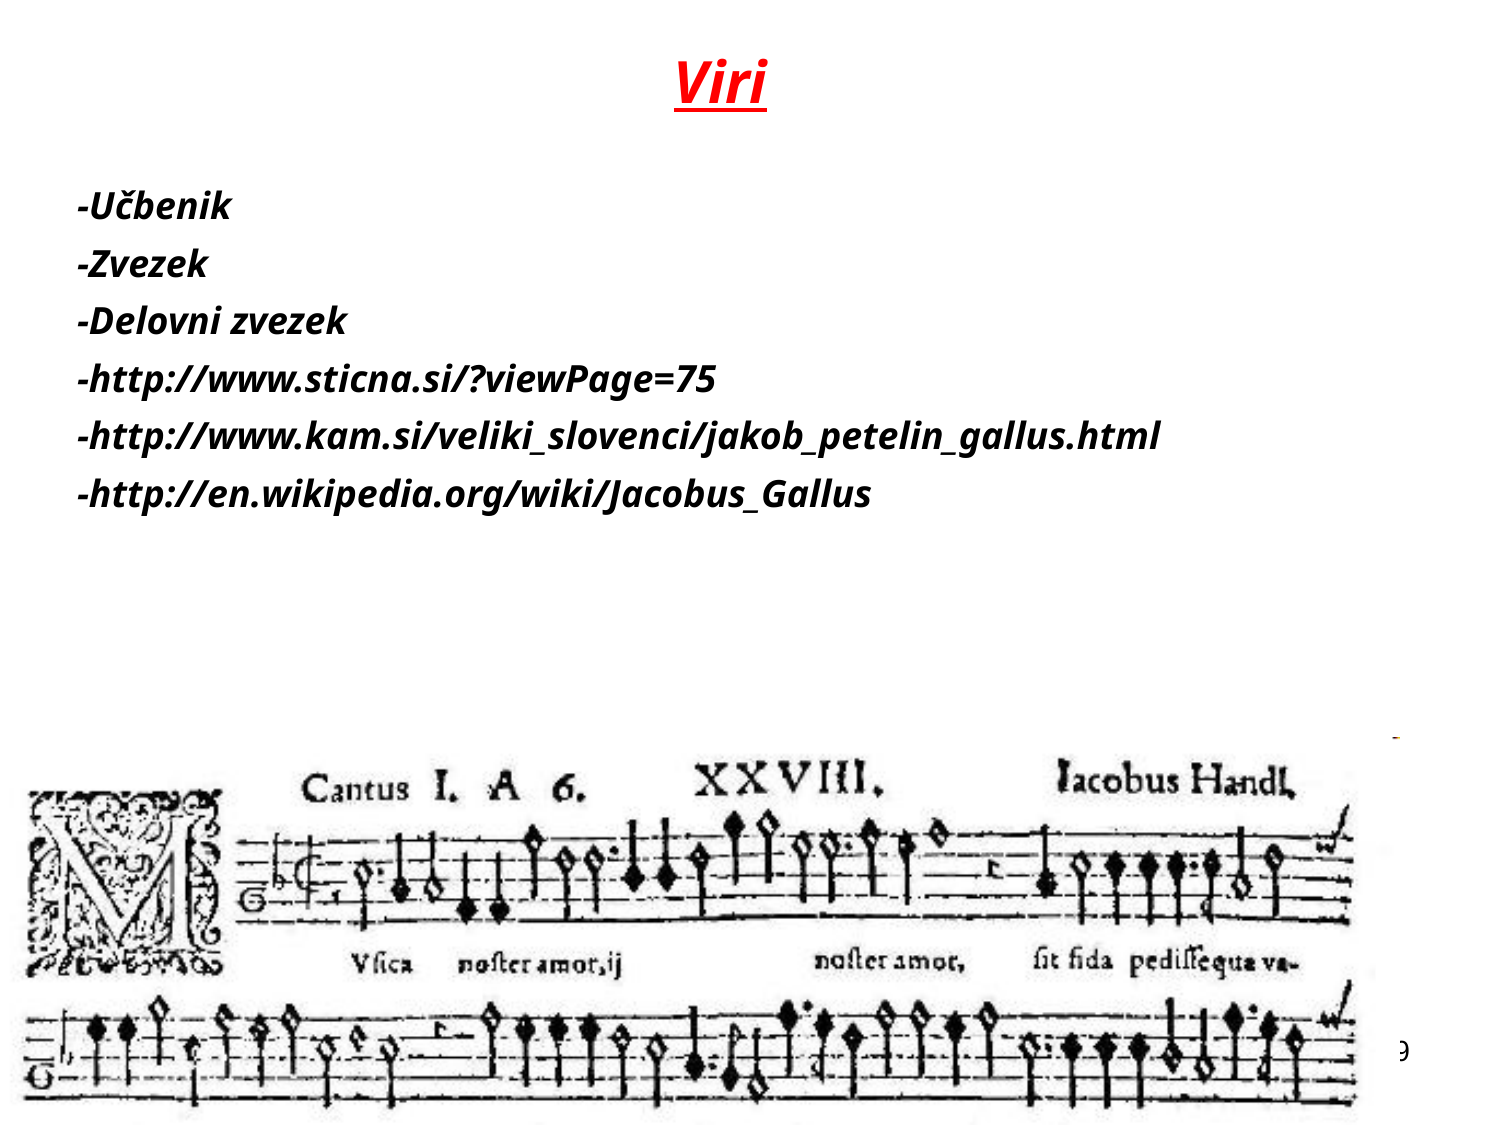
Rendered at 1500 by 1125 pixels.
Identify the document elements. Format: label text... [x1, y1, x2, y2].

slide_number <number> [1400, 1024, 1425, 1103]
text_box -Učbenik -Zvezek -Delovni zvezek -http://www.sticna.si/?viewPage=75 -http://www.kam.si/veliki_slovenci/jakob_petelin_gallus.html -http://en.wikipedia.org/wiki/Jacobus_Gallus [62, 174, 1263, 523]
text_box Viri [387, 37, 1200, 123]
picture [0, 737, 1400, 1125]
